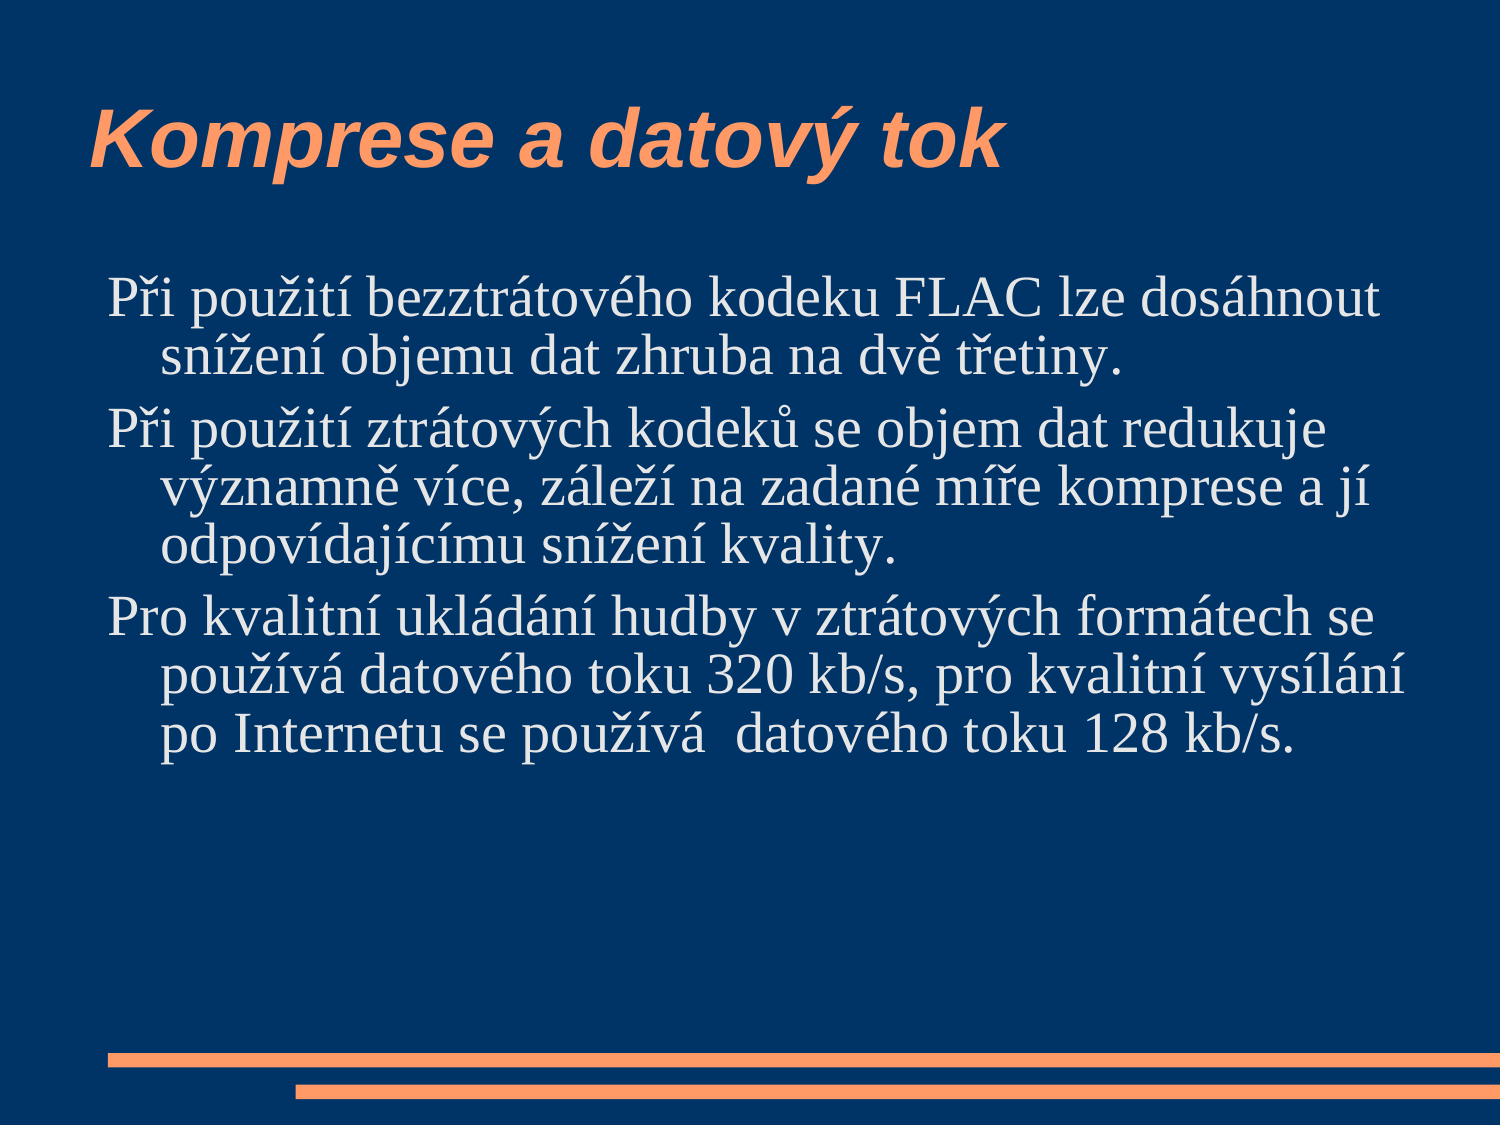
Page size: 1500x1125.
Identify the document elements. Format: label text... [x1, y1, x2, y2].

title Komprese a datový tok [75, 45, 1426, 233]
list Při použití bezztrátového kodeku FLAC lze dosáhnout snížení objemu dat zhruba na dvě třetiny. Při použití ztrátových kodeků se objem dat redukuje významně více, záleží na zadané míře komprese a jí odpovídajícímu snížení kvality. Pro kvalitní ukládání hudby v ztrátových formátech se používá datového toku 320 kb/s, pro kvalitní vysílání po Internetu se používá datového toku 128 kb/s. [75, 262, 1426, 1006]
